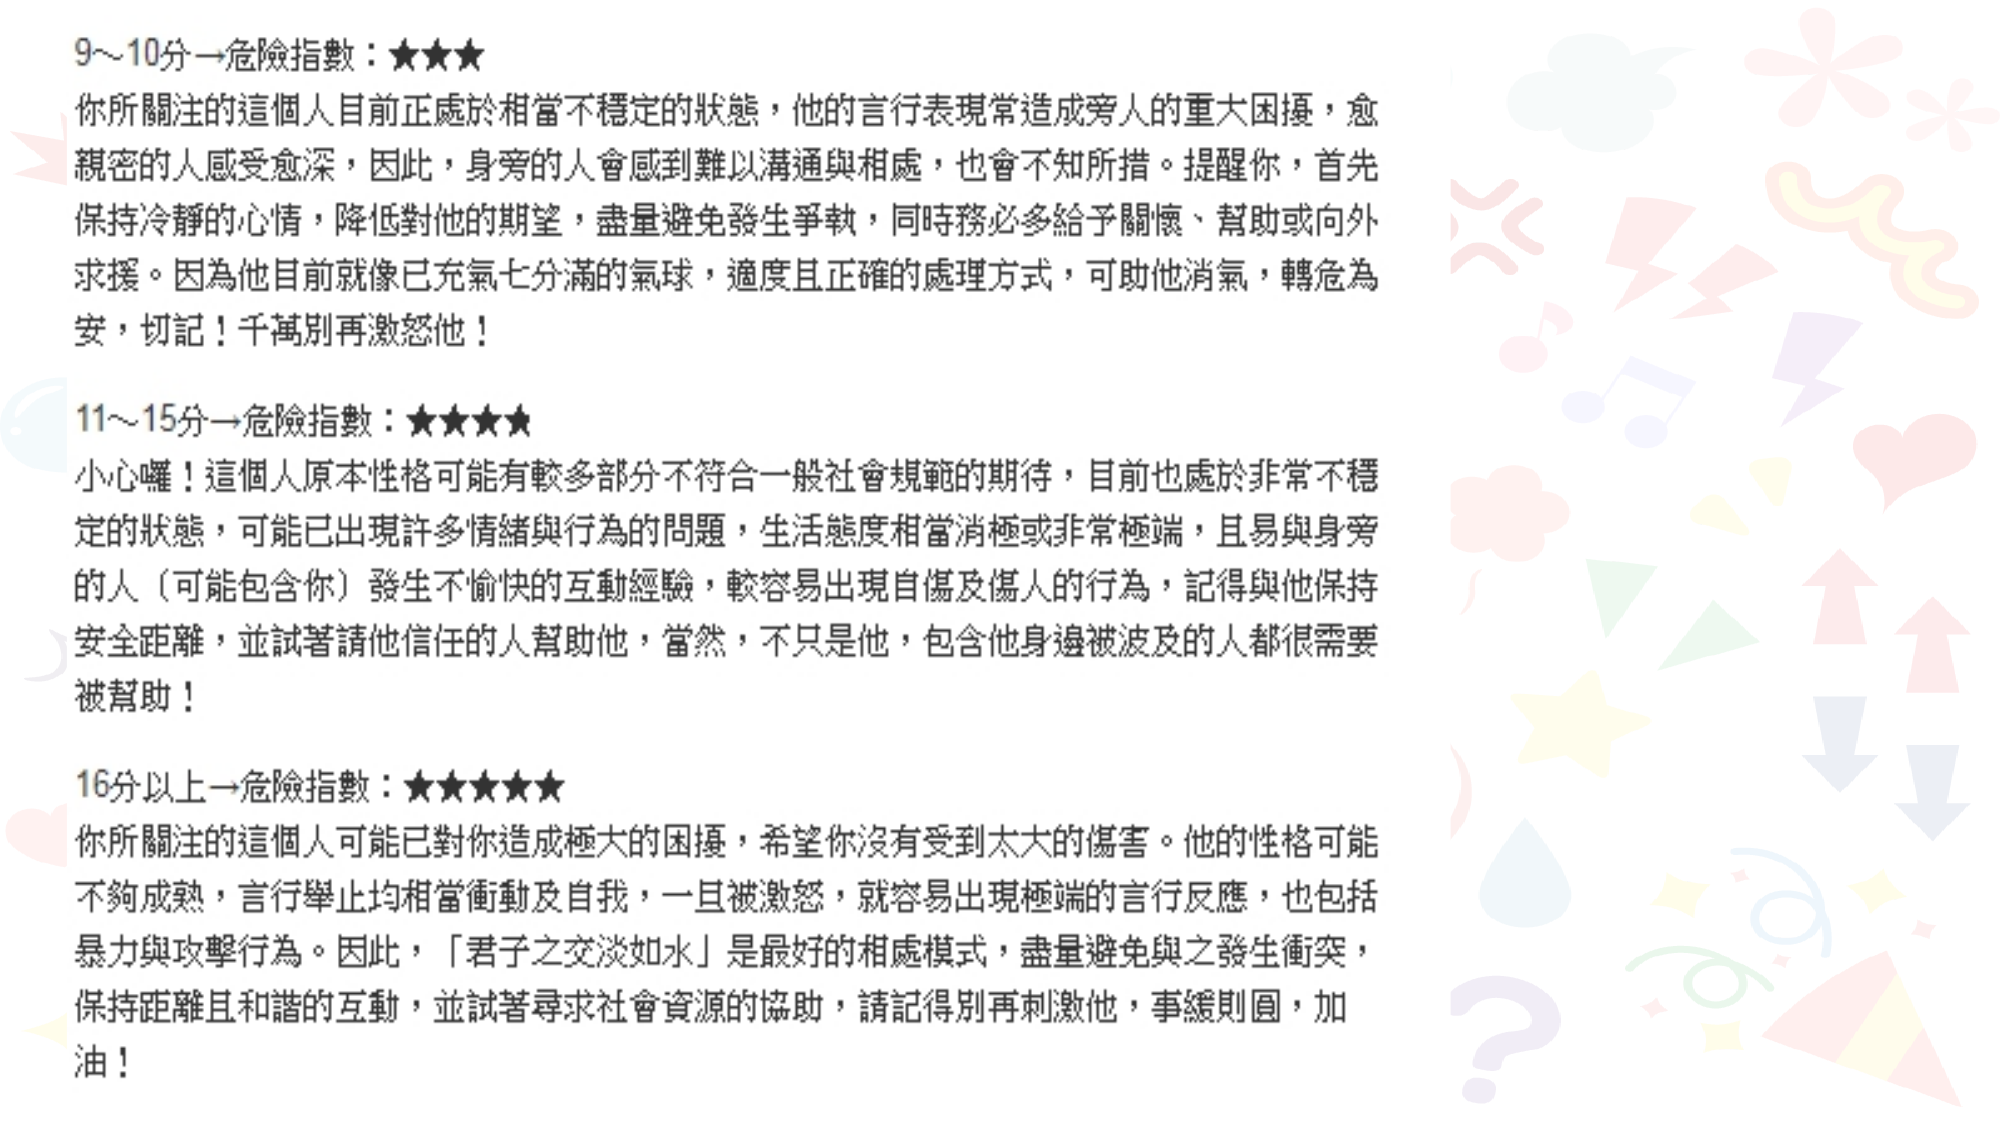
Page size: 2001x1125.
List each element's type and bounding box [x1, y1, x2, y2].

picture [66, 0, 1451, 1125]
